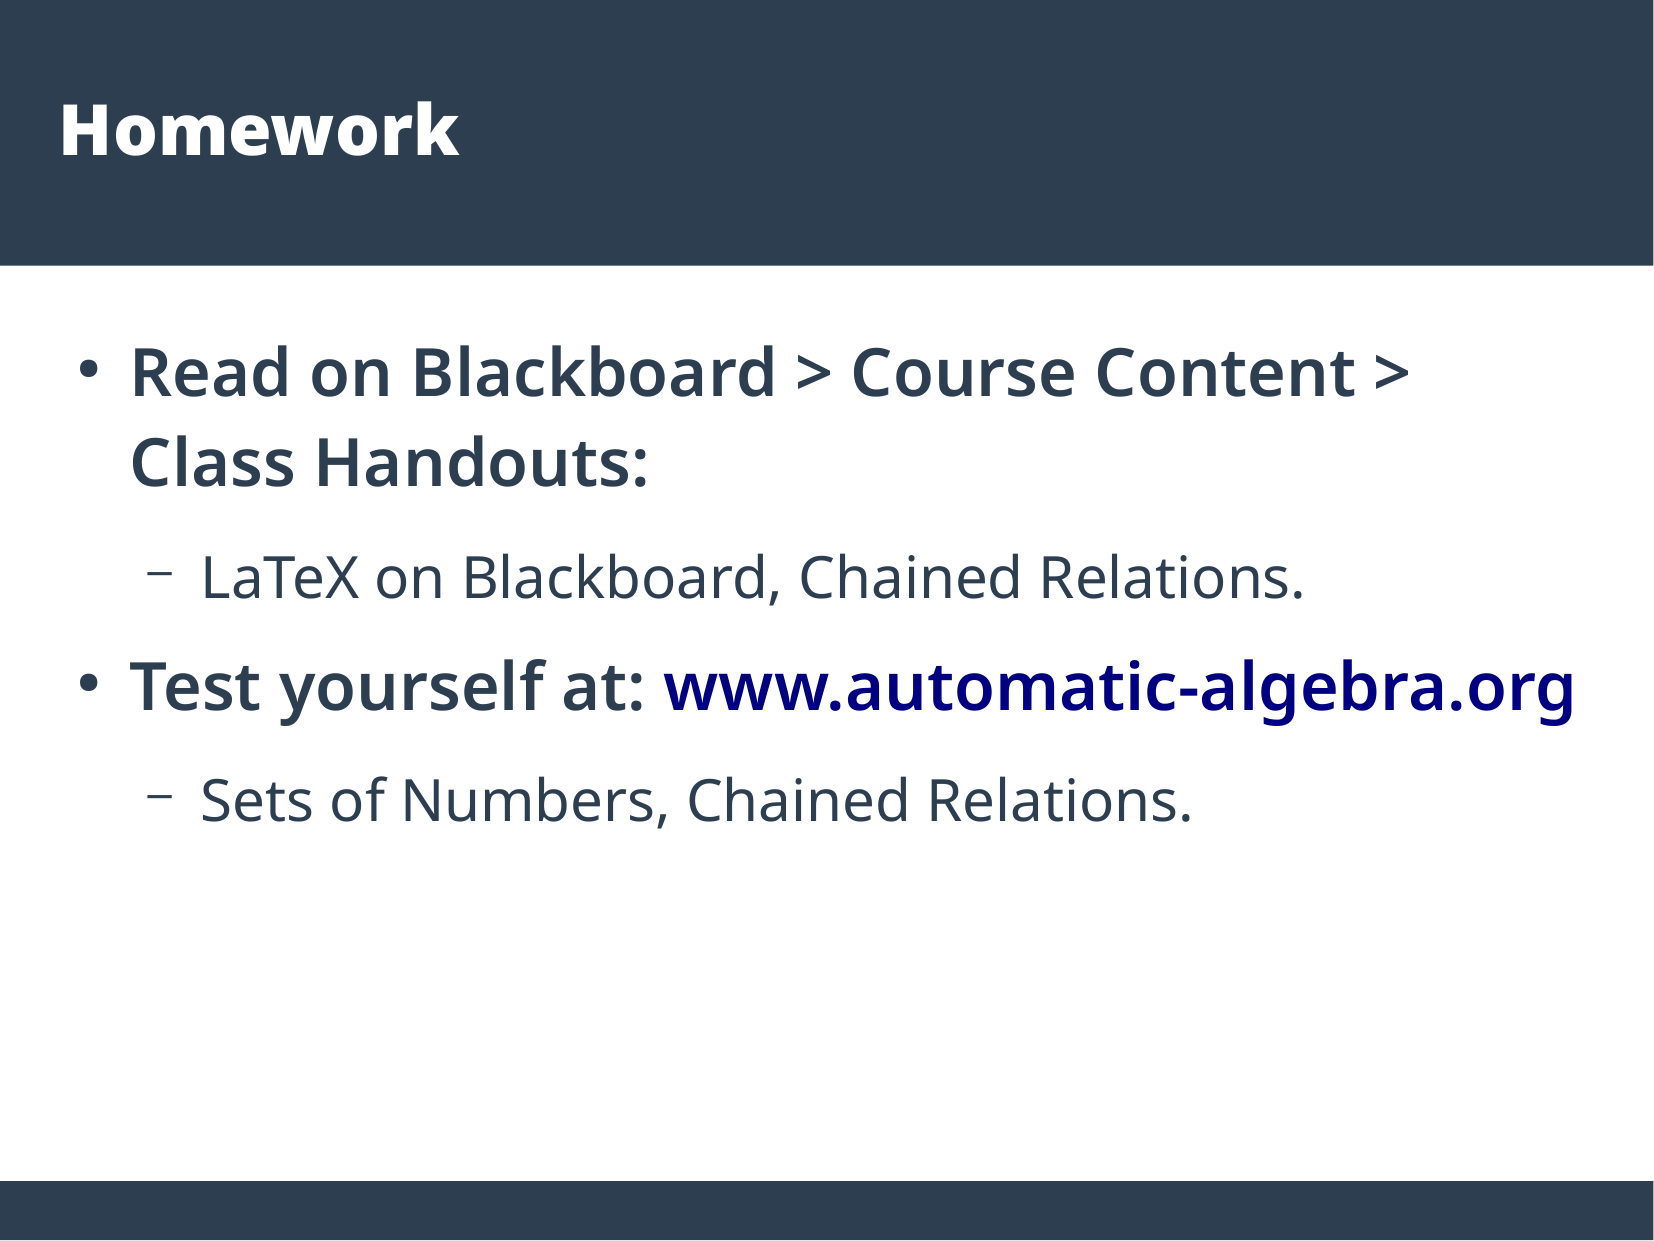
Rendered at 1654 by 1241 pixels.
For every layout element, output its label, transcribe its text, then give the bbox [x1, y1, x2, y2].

list Read on Blackboard > Course Content > Class Handouts: LaTeX on Blackboard, Chained Relations. Test yourself at: www.automatic-algebra.org Sets of Numbers, Chained Relations. [59, 324, 1595, 841]
title Homework [59, 49, 1595, 207]
